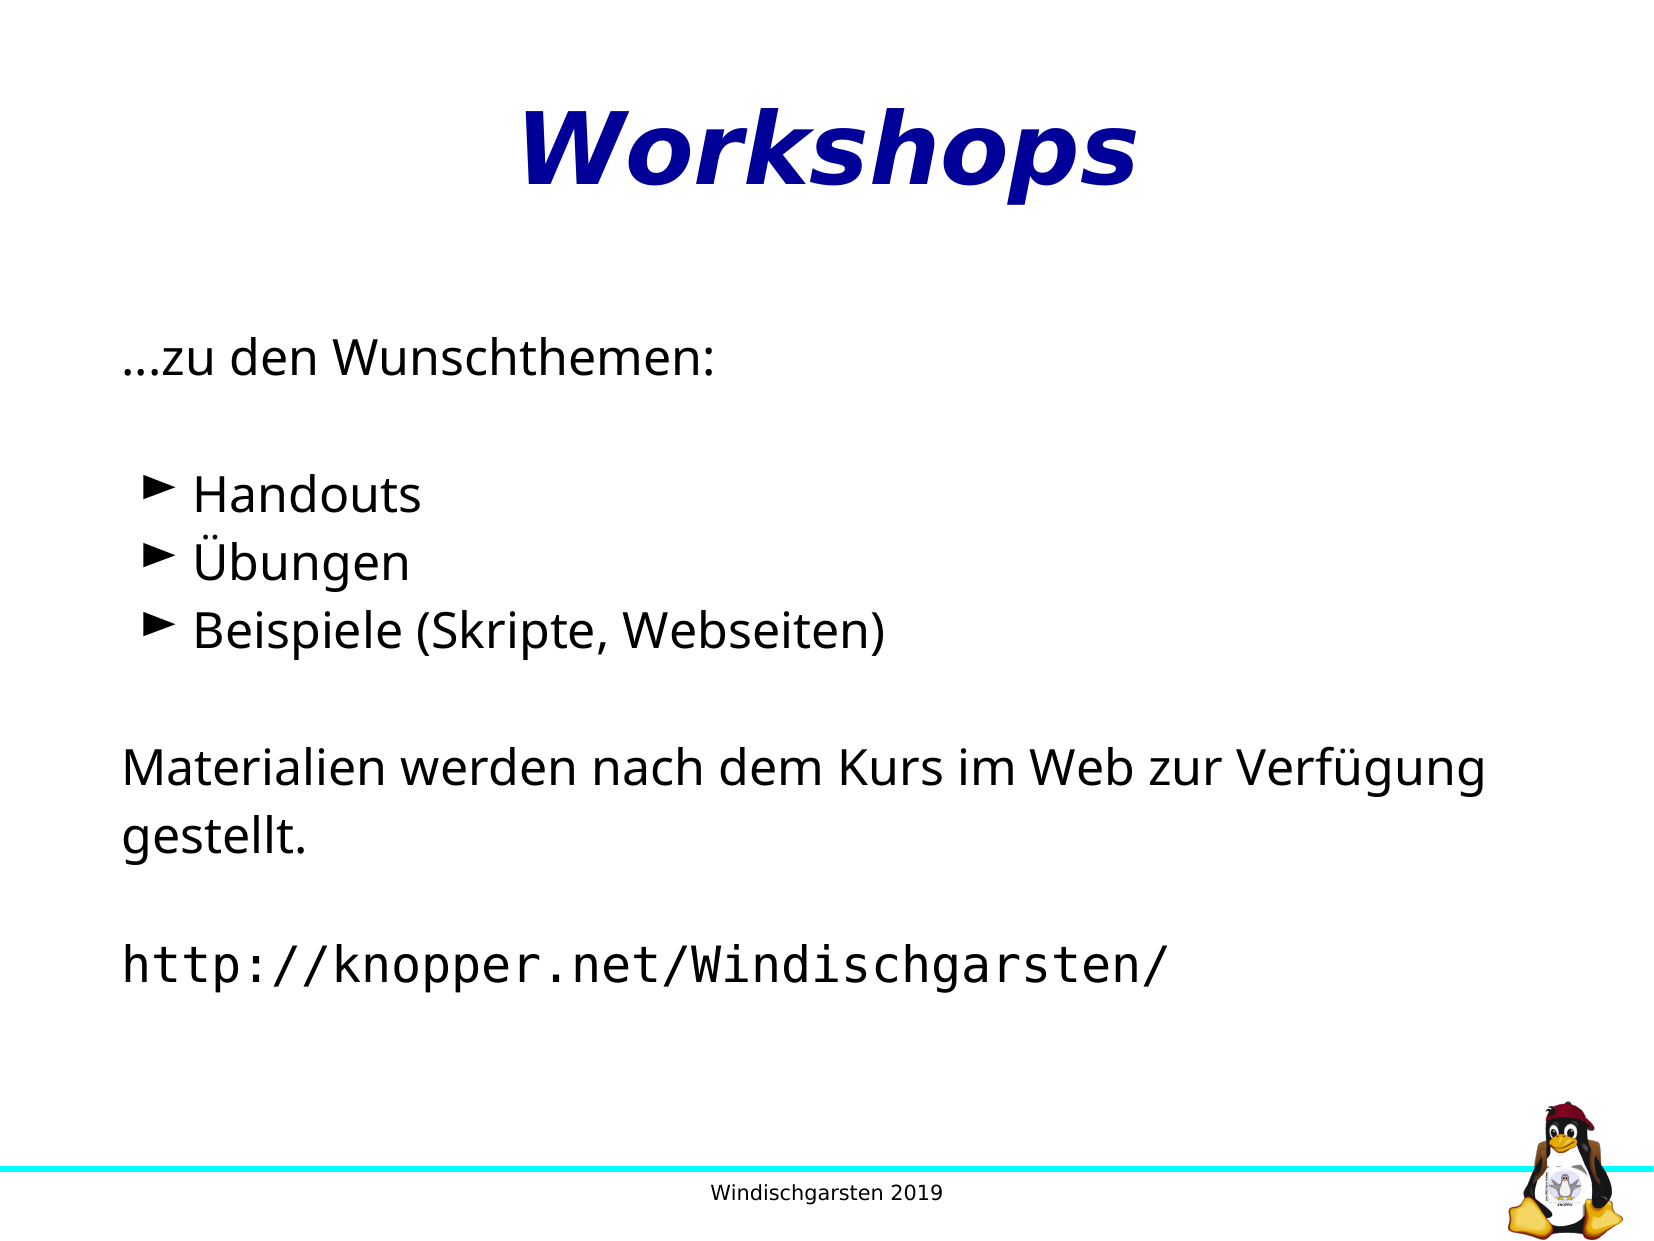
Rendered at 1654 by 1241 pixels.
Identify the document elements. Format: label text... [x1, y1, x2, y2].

list ...zu den Wunschthemen: Handouts Übungen Beispiele (Skripte, Webseiten) Materialien werden nach dem Kurs im Web zur Verfügung gestellt. http://knopper.net/Windischgarsten/ [121, 322, 1561, 1132]
title Workshops [121, 46, 1534, 254]
picture [1505, 1100, 1625, 1241]
